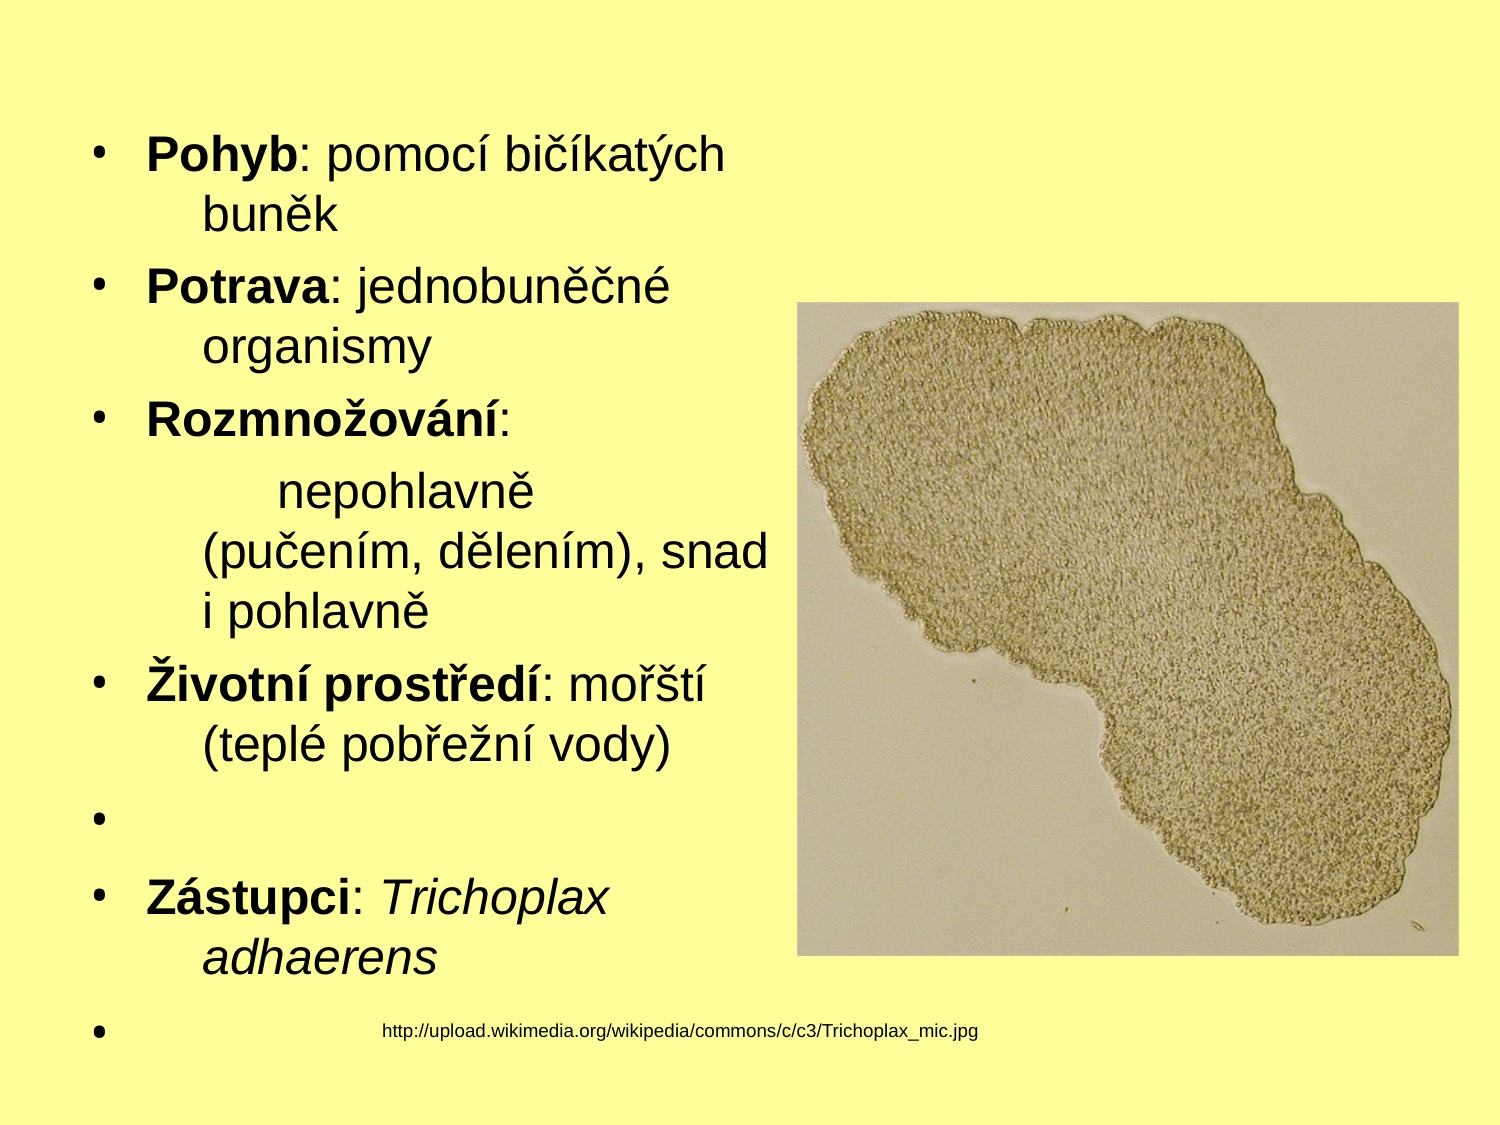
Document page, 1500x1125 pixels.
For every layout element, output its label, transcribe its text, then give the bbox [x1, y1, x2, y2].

list Pohyb: pomocí bičíkatých buněk Potrava: jednobuněčné organismy Rozmnožování: nepohlavně (pučením, dělením), snad i pohlavně Životní prostředí: mořští (teplé pobřežní vody) Zástupci: Trichoplax adhaerens [75, 113, 786, 1005]
picture [797, 302, 1459, 956]
text_box http://upload.wikimedia.org/wikipedia/commons/c/c3/Trichoplax_mic.jpg [142, 1011, 1358, 1049]
